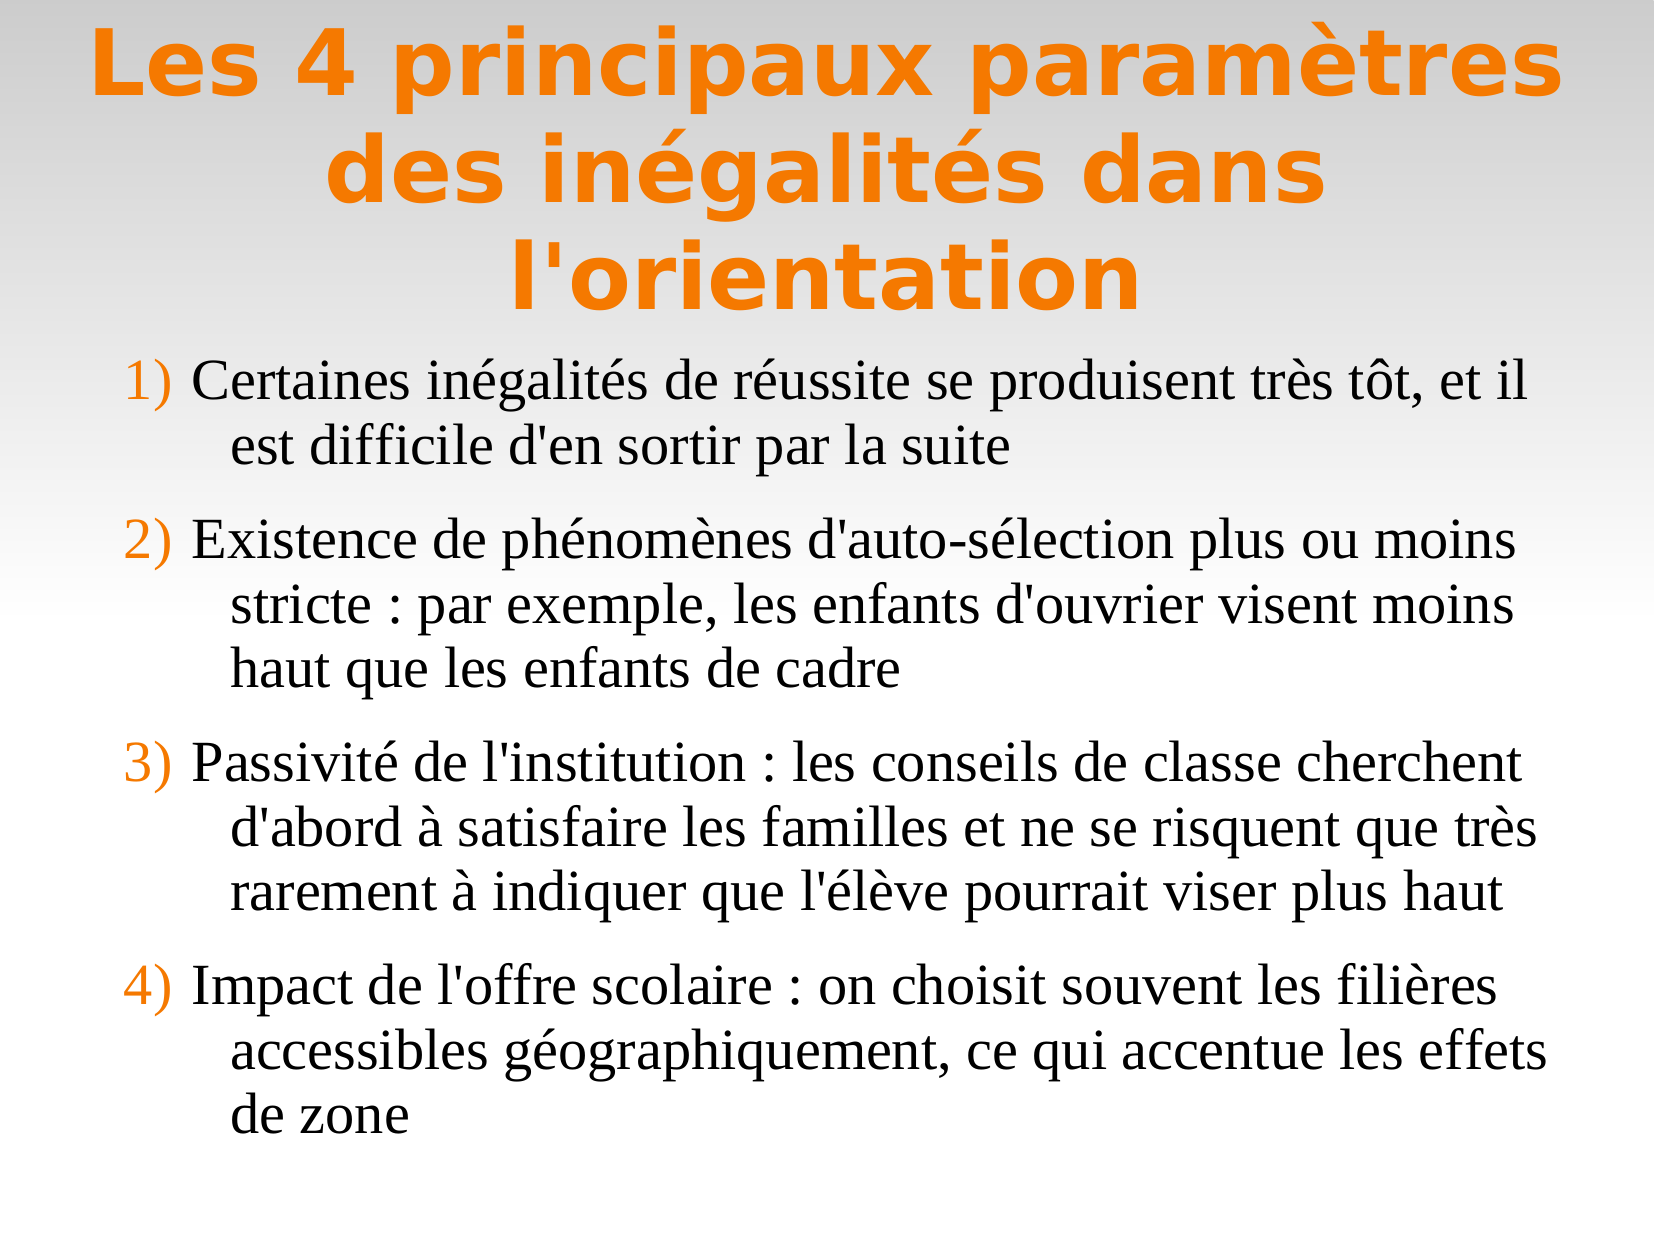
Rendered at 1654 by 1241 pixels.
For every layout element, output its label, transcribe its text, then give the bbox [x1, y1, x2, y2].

title Les 4 principaux paramètres des inégalités dans l'orientation [82, 10, 1571, 332]
list Certaines inégalités de réussite se produisent très tôt, et il est difficile d'en sortir par la suite Existence de phénomènes d'auto-sélection plus ou moins stricte : par exemple, les enfants d'ouvrier visent moins haut que les enfants de cadre Passivité de l'institution : les conseils de classe cherchent d'abord à satisfaire les familles et ne se risquent que très rarement à indiquer que l'élève pourrait viser plus haut Impact de l'offre scolaire : on choisit souvent les filières accessibles géographiquement, ce qui accentue les effets de zone [88, 347, 1577, 1213]
